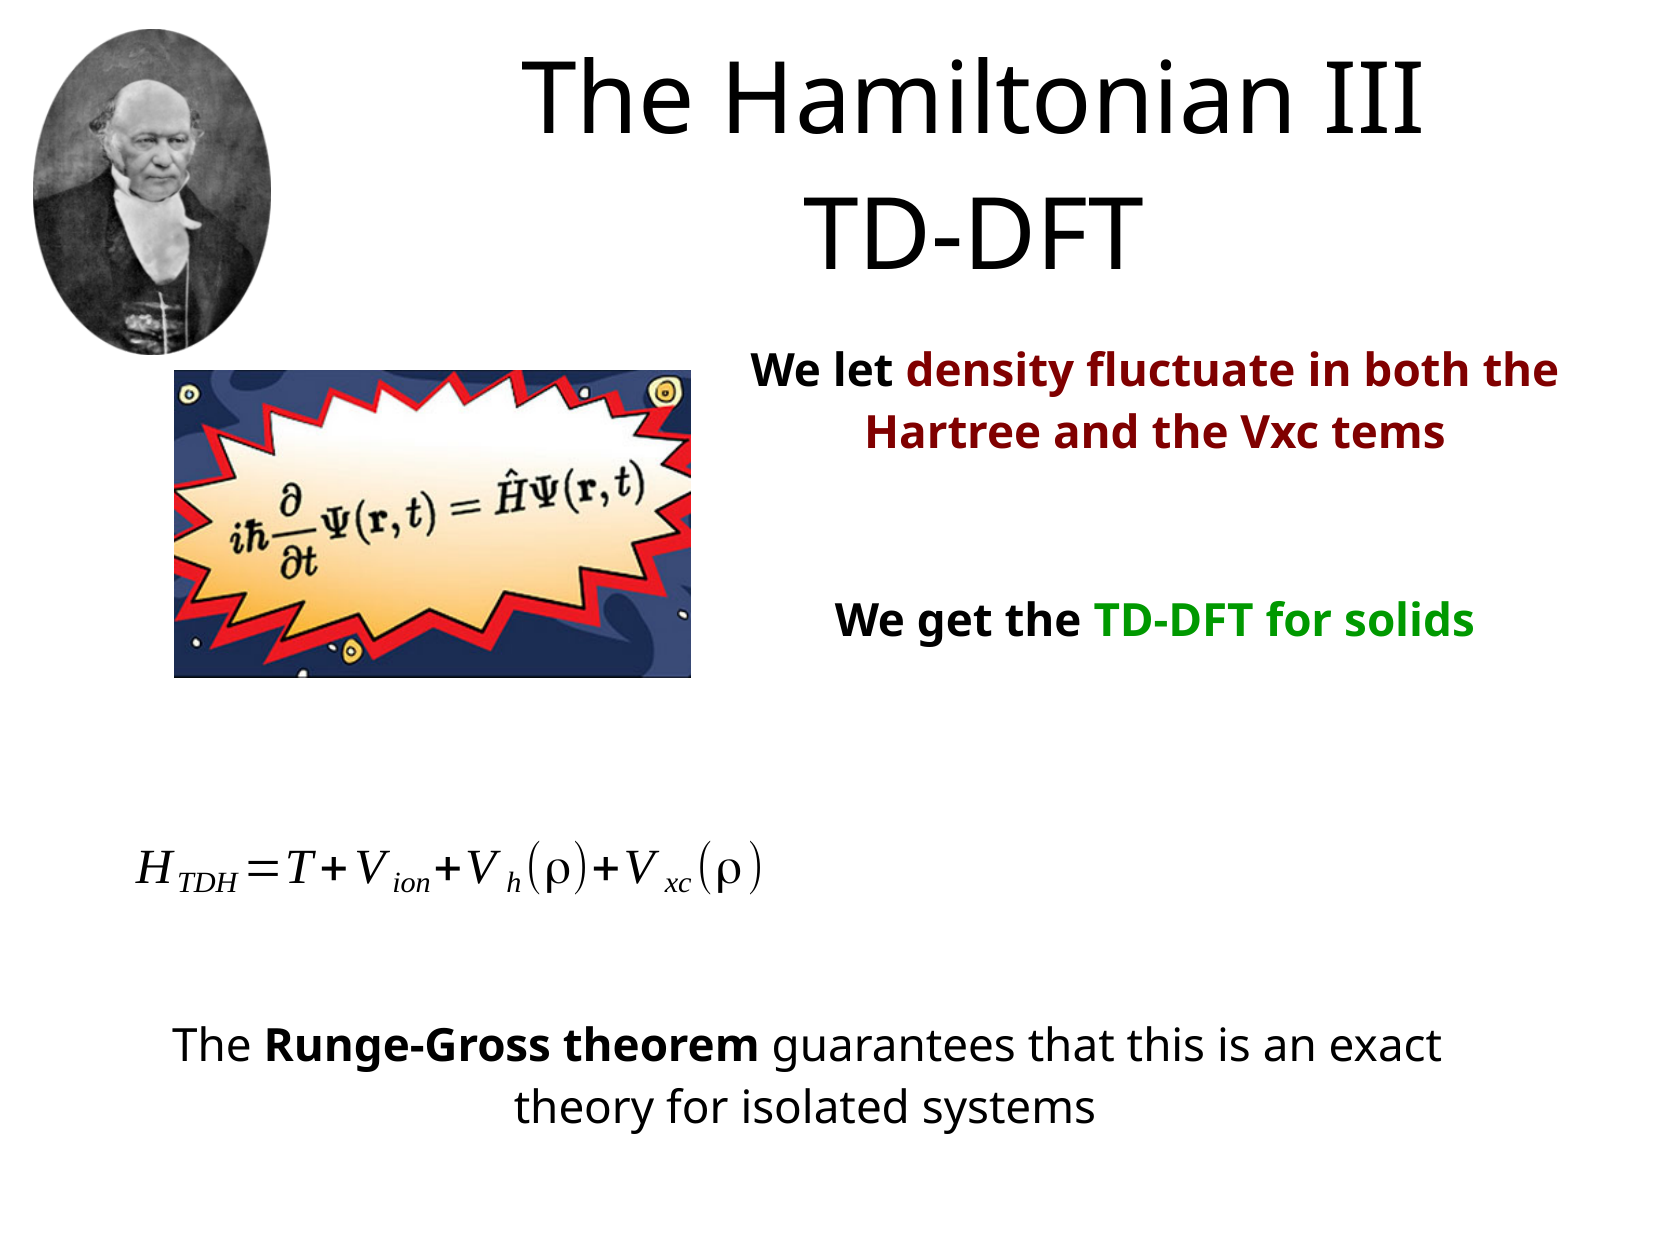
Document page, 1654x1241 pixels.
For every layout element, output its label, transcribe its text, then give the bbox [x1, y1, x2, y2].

picture [33, 29, 271, 355]
chart [120, 836, 705, 901]
title The Hamiltonian III TD-DFT [270, 0, 1654, 341]
text_box We let density fluctuate in both the Hartree and the Vxc tems We get the TD-DFT for solids [705, 330, 1606, 945]
text_box The Runge-Gross theorem guarantees that this is an exact theory for isolated systems [60, 1005, 1516, 1156]
picture [174, 370, 691, 678]
